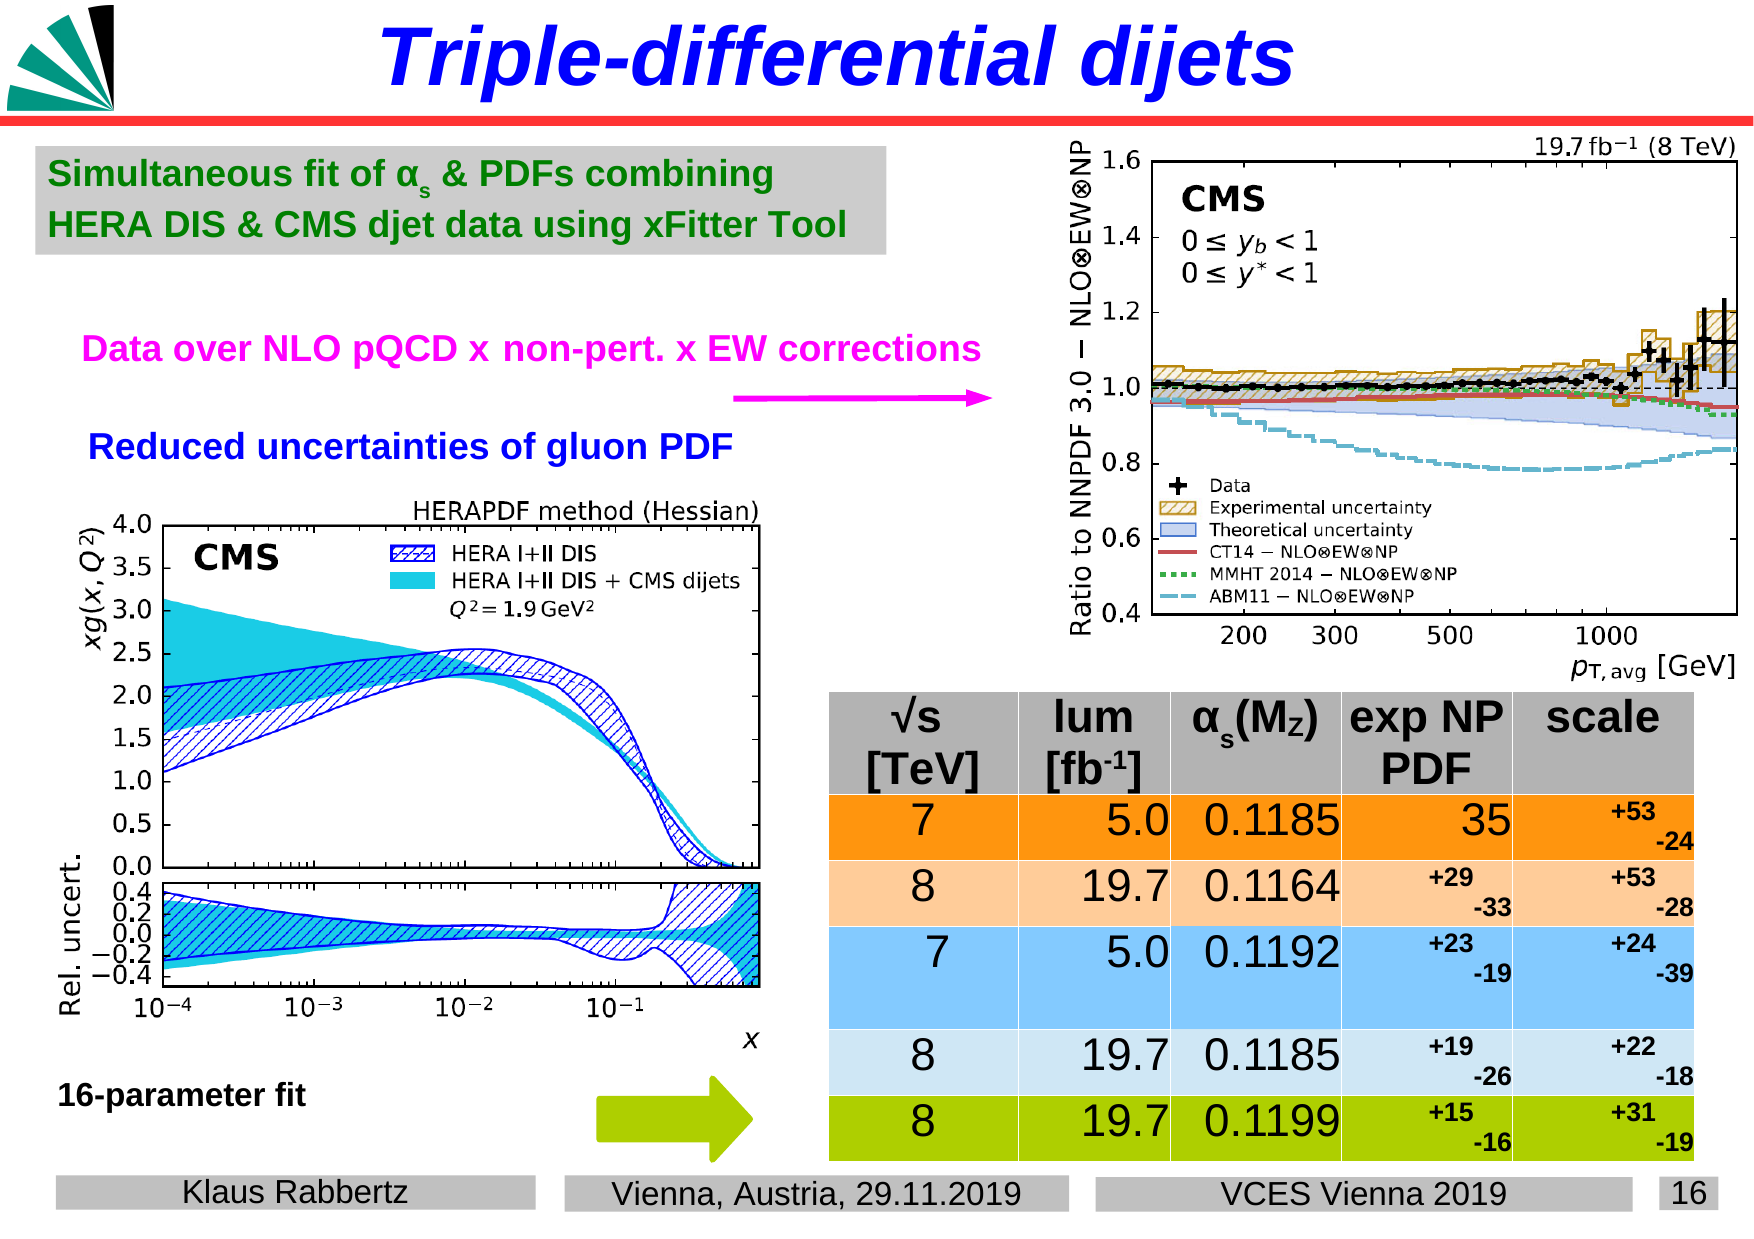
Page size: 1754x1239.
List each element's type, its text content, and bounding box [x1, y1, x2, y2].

table_cell 0.1199 [1171, 1096, 1341, 1161]
table_header √s [TeV] [829, 692, 1018, 794]
table_cell 35 [1342, 795, 1512, 860]
table_cell 19.7 [1019, 861, 1170, 926]
text_box 16-parameter fit [45, 1070, 329, 1122]
table_cell 7 [829, 927, 1018, 1029]
table_header lum [fb-1] [1019, 692, 1170, 794]
table_header αs(MZ) [1171, 692, 1341, 794]
table_cell 0.1185 [1171, 1029, 1341, 1095]
title Triple-differential dijets [129, 0, 1545, 114]
table_cell +15-16 [1342, 1096, 1512, 1161]
picture [1057, 133, 1747, 682]
table_cell 19.7 [1019, 1096, 1170, 1161]
table_cell 8 [829, 1096, 1018, 1161]
text_box [599, 1078, 751, 1160]
table_cell 5.0 [1019, 927, 1170, 1029]
table_cell +29-33 [1342, 861, 1512, 926]
table_cell +22-18 [1513, 1030, 1694, 1095]
table_cell 0.1192 [1171, 926, 1341, 1029]
table_cell +53-24 [1513, 795, 1694, 860]
table_cell 5.0 [1019, 795, 1170, 860]
text_box Reduced uncertainties of gluon PDF [76, 419, 761, 479]
table_cell +19-26 [1342, 1030, 1512, 1095]
table_cell 7 [829, 795, 1018, 860]
table_cell 8 [829, 861, 1018, 926]
table_header scale [1513, 692, 1694, 794]
table_cell +23-19 [1342, 927, 1512, 1029]
table_header exp NP PDF [1342, 692, 1512, 794]
table_cell 19.7 [1019, 1030, 1170, 1095]
picture [49, 494, 771, 1055]
text_box Simultaneous fit of αs & PDFs combining HERA DIS & CMS djet data using xFitter Tool [35, 146, 887, 255]
picture [7, 5, 114, 112]
table_cell +53-28 [1513, 861, 1694, 926]
table_cell 0.1185 [1171, 795, 1341, 860]
text_box Data over NLO pQCD x non-pert. x EW corrections [69, 320, 995, 377]
table_cell +24-39 [1513, 927, 1694, 1029]
table_cell +31-19 [1513, 1096, 1694, 1161]
table_cell 8 [829, 1030, 1018, 1095]
table_cell 0.1164 [1171, 861, 1341, 926]
